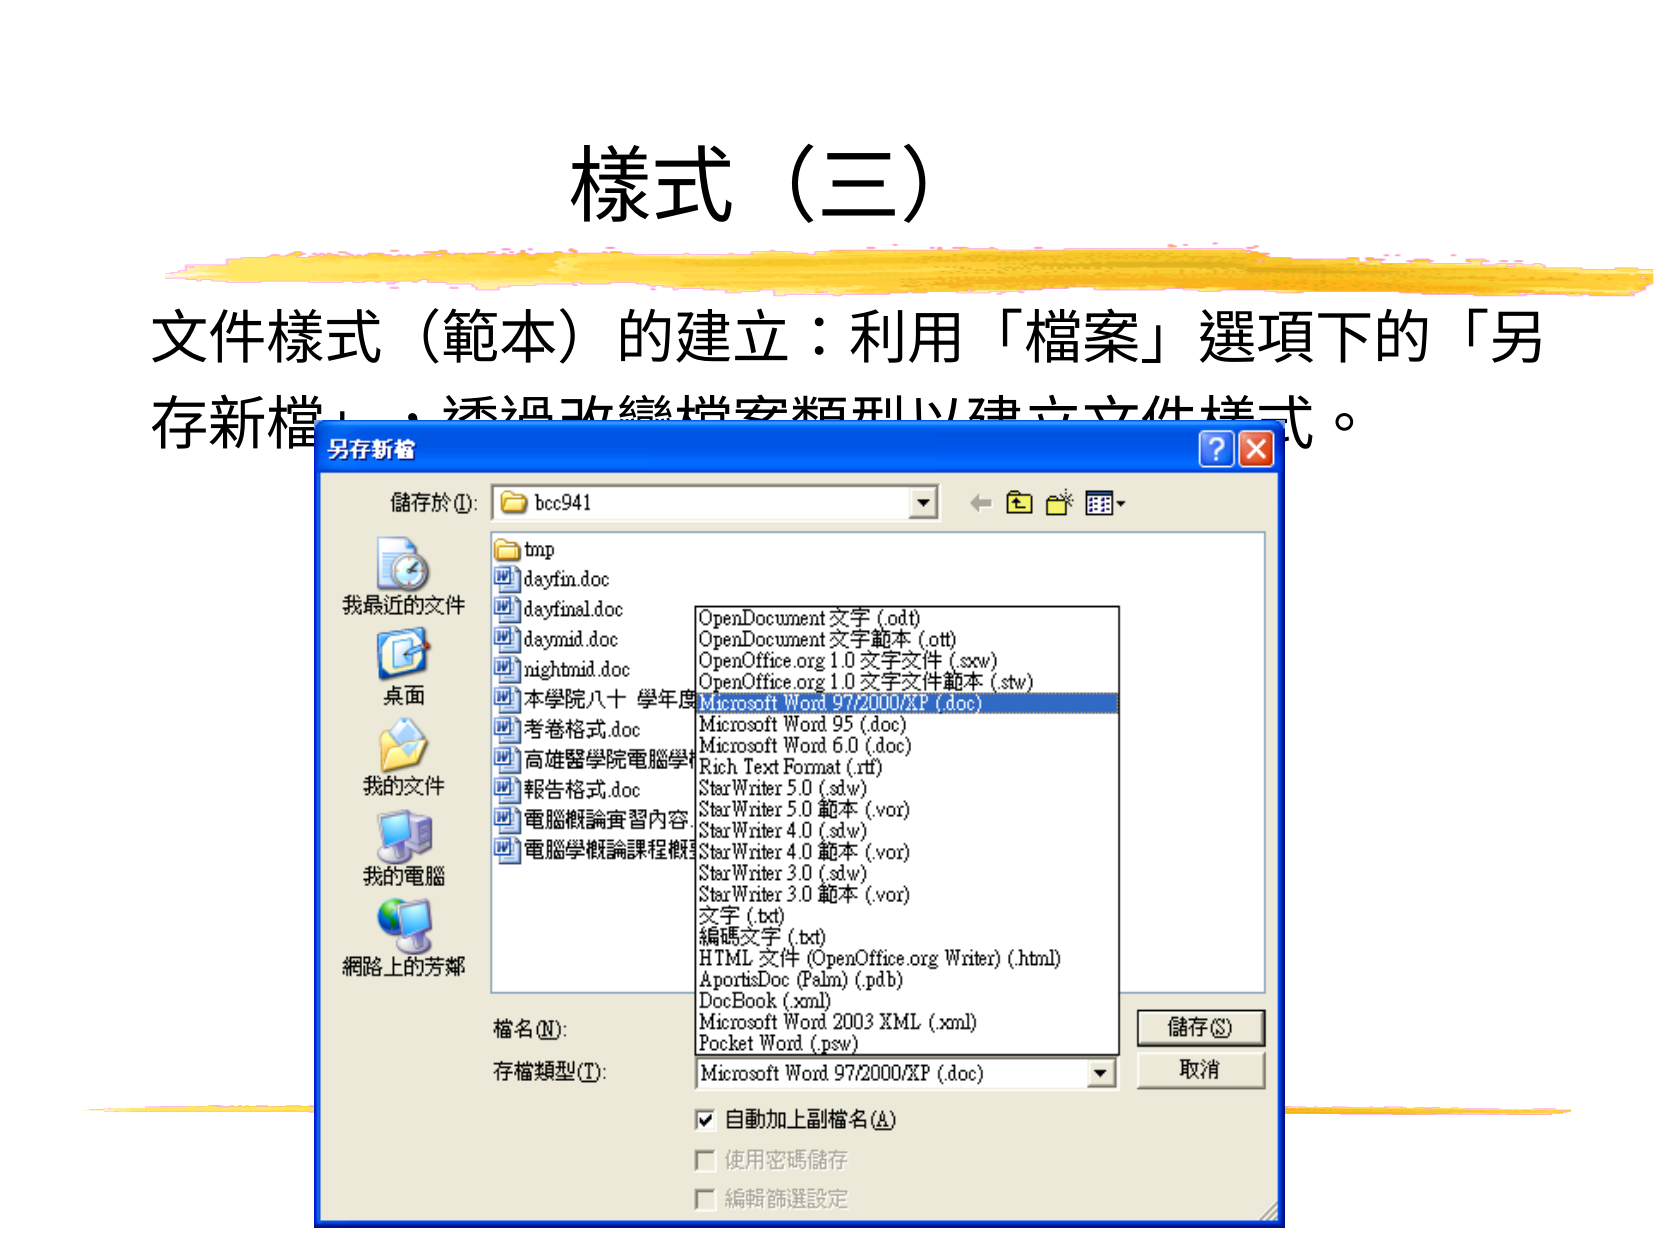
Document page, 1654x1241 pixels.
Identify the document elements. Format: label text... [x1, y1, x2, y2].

title 樣式（三） [73, 41, 1479, 249]
text_box 文件樣式（範本）的建立：利用「檔案」選項下的「另 存新檔」，透過改變檔案類型以建立文件樣式。 [135, 282, 1570, 432]
picture [165, 237, 1654, 308]
picture [82, 420, 1571, 1228]
